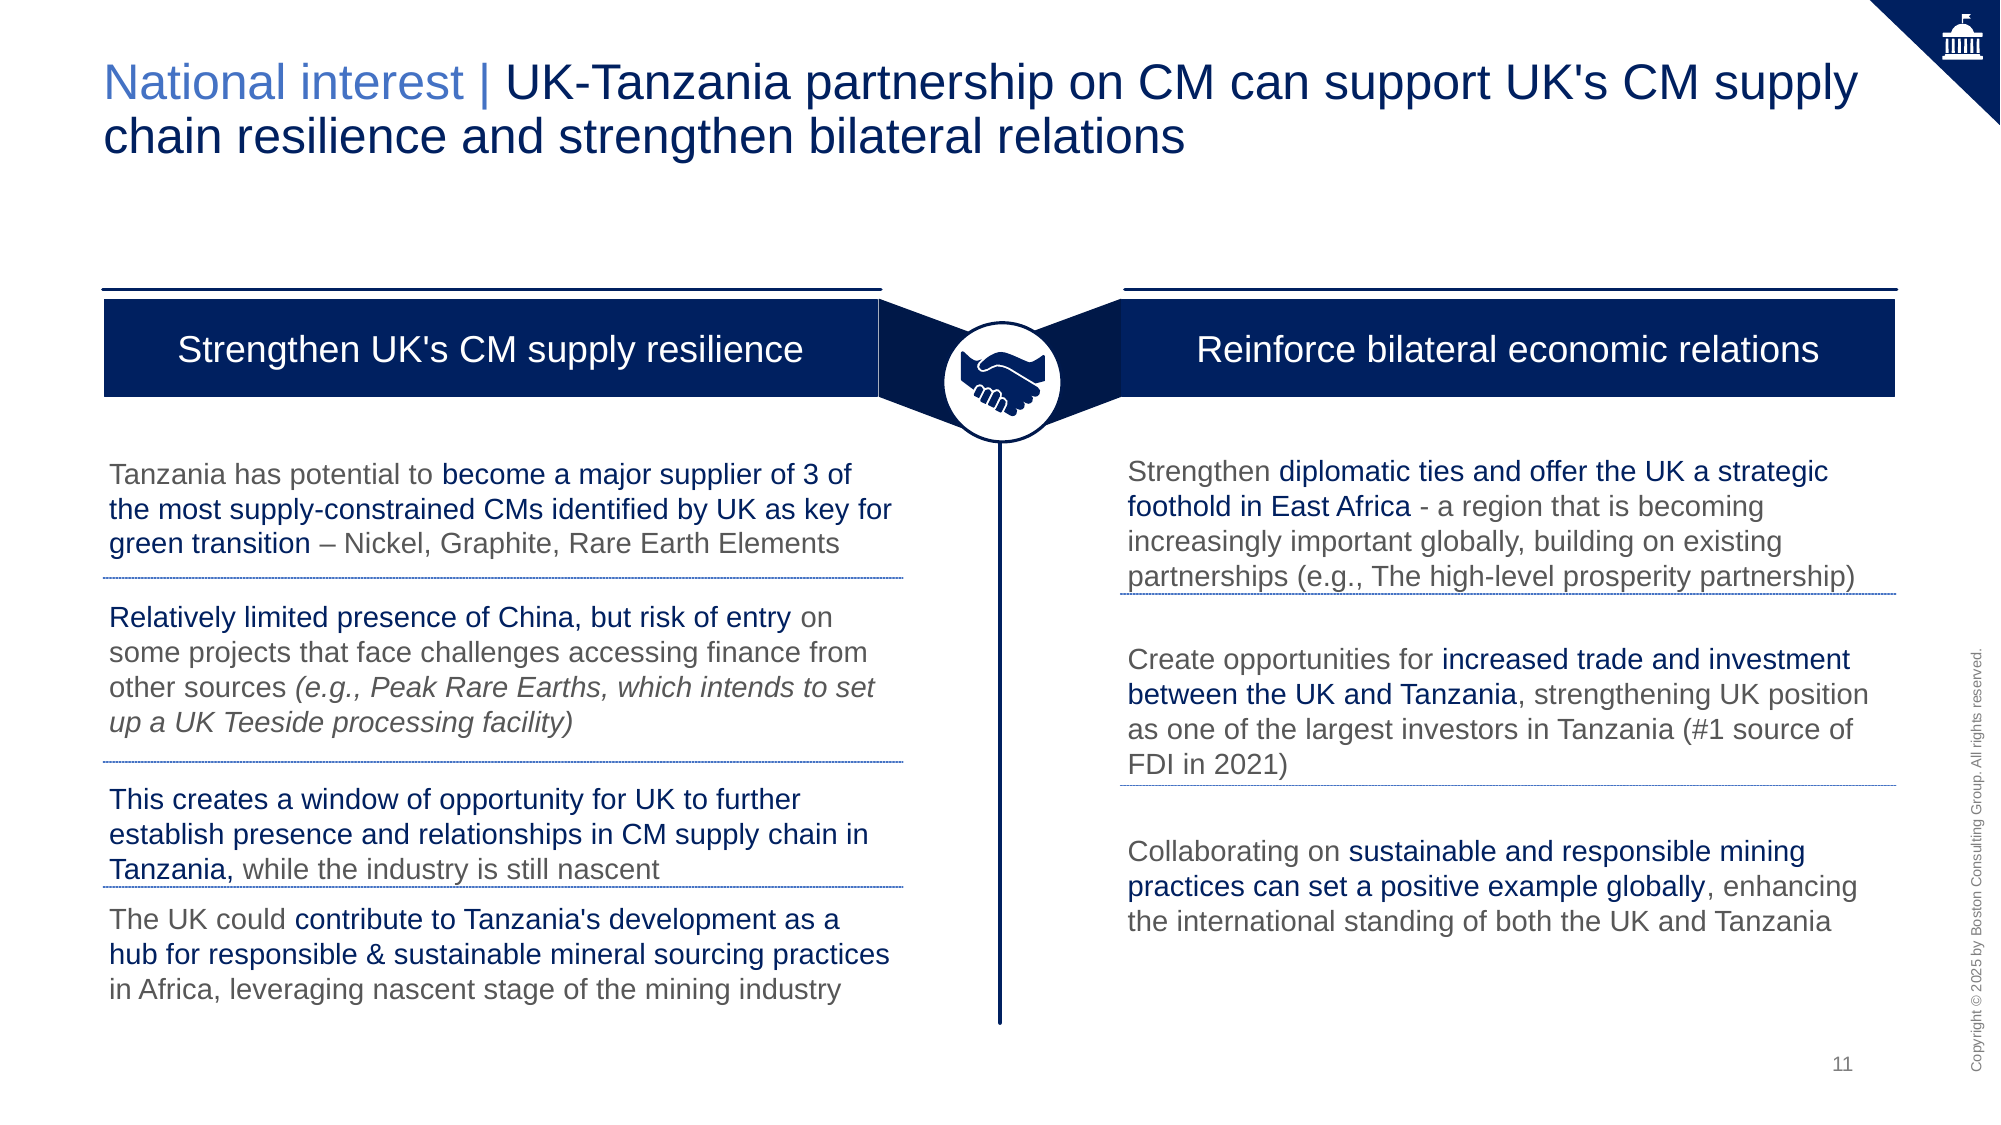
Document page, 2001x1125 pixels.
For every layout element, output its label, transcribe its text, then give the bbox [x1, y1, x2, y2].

text_box [879, 299, 1121, 442]
text_box Strengthen UK's CM supply resilience [105, 300, 877, 396]
picture [1936, 10, 1989, 63]
text_box Relatively limited presence of China, but risk of entry on some projects that face challenges accessing finance from other sources (e.g., Peak Rare Earths, which intends to set up a UK Teeside processing facility) [103, 588, 903, 750]
text_box Create opportunities for increased trade and investment between the UK and Tanzania, strengthening UK position as one of the largest investors in Tanzania (#1 source of FDI in 2021) [1121, 634, 1899, 756]
text_box The UK could contribute to Tanzania's development as a hub for responsible & sustainable mineral sourcing practices in Africa, leveraging nascent stage of the mining industry [103, 892, 903, 1014]
text_box Strengthen diplomatic ties and offer the UK a strategic foothold in East Africa - a region that is becoming increasingly important globally, building on existing partnerships (e.g., The high-level prosperity partnership) [1121, 446, 1899, 568]
title National interest | UK-Tanzania partnership on CM can support UK's CM supply chain resilience and strengthen bilateral relations [103, 55, 1897, 165]
text_box Collaborating on sustainable and responsible mining practices can set a positive example globally, enhancing the international standing of both the UK and Tanzania [1121, 824, 1899, 946]
text_box This creates a window of opportunity for UK to further establish presence and relationships in CM supply chain in Tanzania, while the industry is still nascent [103, 774, 903, 875]
text_box Tanzania has potential to become a major supplier of 3 of the most supply-constrained CMs identified by UK as key for green transition – Nickel, Graphite, Rare Earth Elements [103, 446, 903, 568]
text_box Reinforce bilateral economic relations [1122, 300, 1894, 396]
text_box [1869, 0, 2000, 126]
